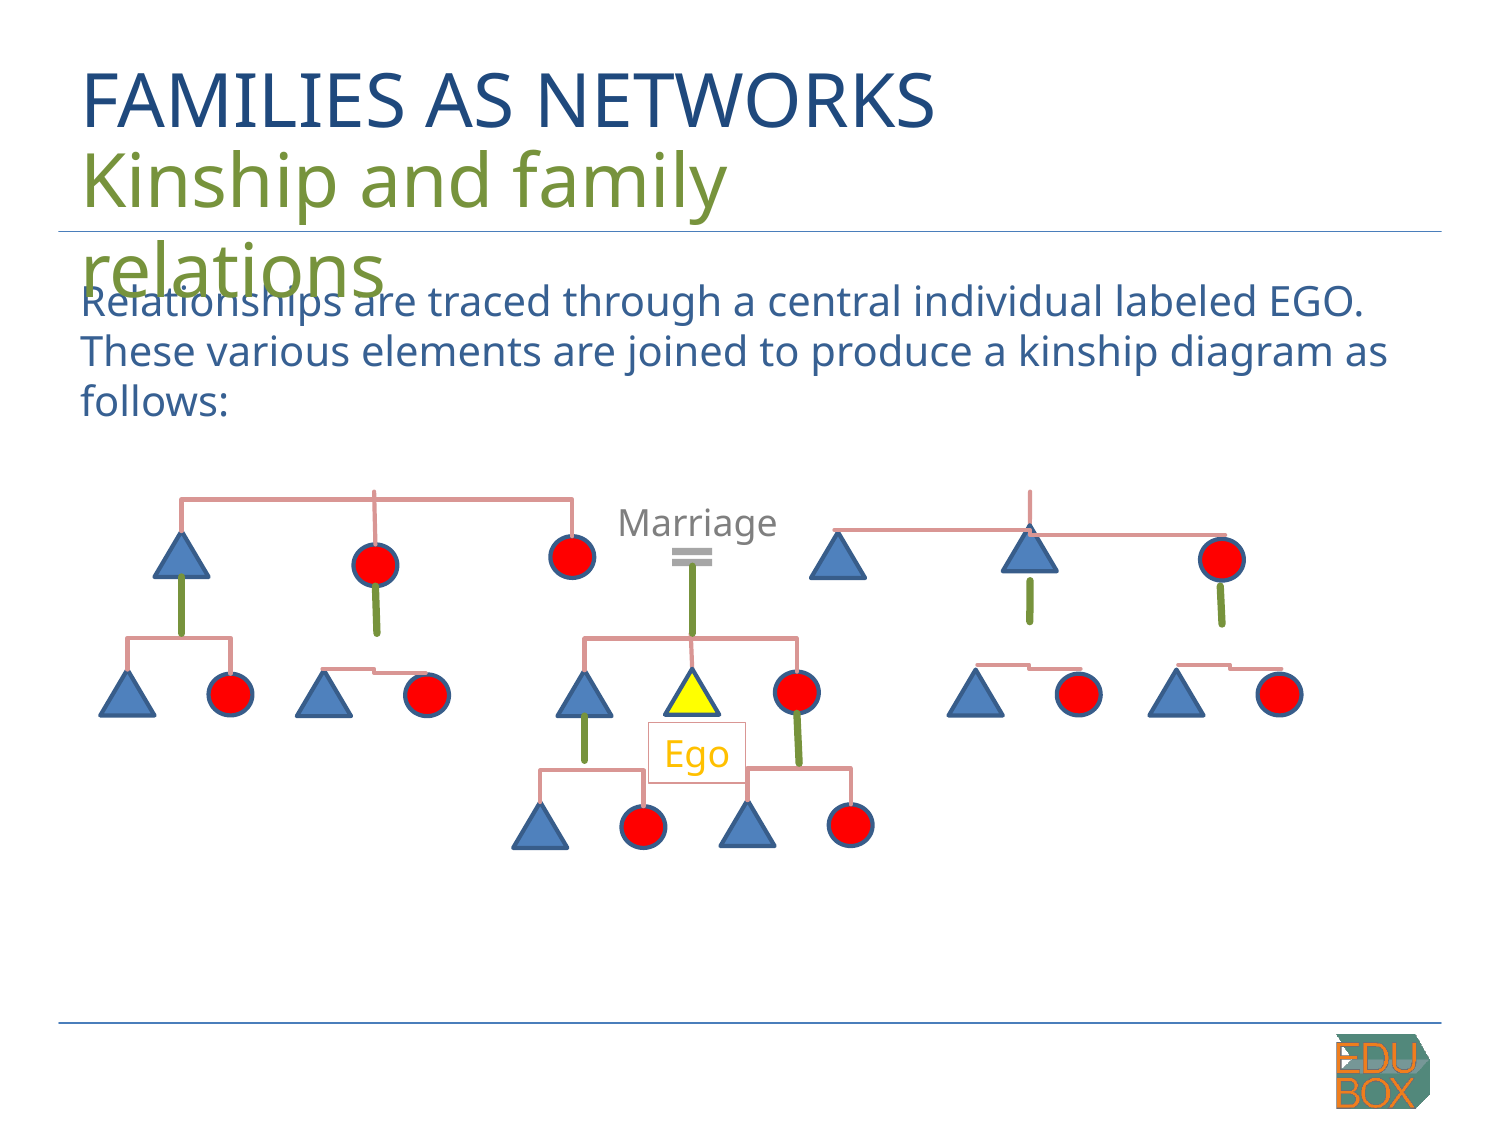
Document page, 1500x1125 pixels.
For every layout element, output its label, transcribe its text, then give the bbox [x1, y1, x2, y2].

text_box [665, 668, 720, 715]
text_box [828, 804, 873, 847]
text_box [1257, 673, 1302, 716]
title FAMILIES AS NETWORKS [64, 42, 1040, 153]
text_box [1056, 673, 1101, 716]
text_box [100, 672, 155, 716]
text_box [513, 804, 568, 848]
text_box [1149, 669, 1204, 716]
text_box [550, 536, 595, 578]
text_box Ego [648, 722, 742, 783]
text_box [1200, 538, 1244, 581]
text_box [672, 558, 713, 567]
text_box [810, 532, 866, 579]
text_box Marriage [602, 491, 777, 553]
text_box [557, 672, 612, 717]
text_box [296, 671, 352, 717]
picture [1328, 1028, 1437, 1114]
text_box Kinship and family relations [64, 153, 1040, 244]
text_box [621, 806, 666, 848]
text_box [208, 673, 253, 716]
text_box [154, 533, 209, 577]
text_box [353, 544, 398, 586]
text_box [720, 802, 775, 847]
text_box [774, 671, 819, 713]
text_box Relationships are traced through a central individual labeled EGO. These various elements are joined to produce a kinship diagram as follows: [64, 267, 1447, 384]
text_box [405, 674, 449, 717]
text_box [948, 669, 1003, 716]
text_box [1002, 532, 1057, 572]
